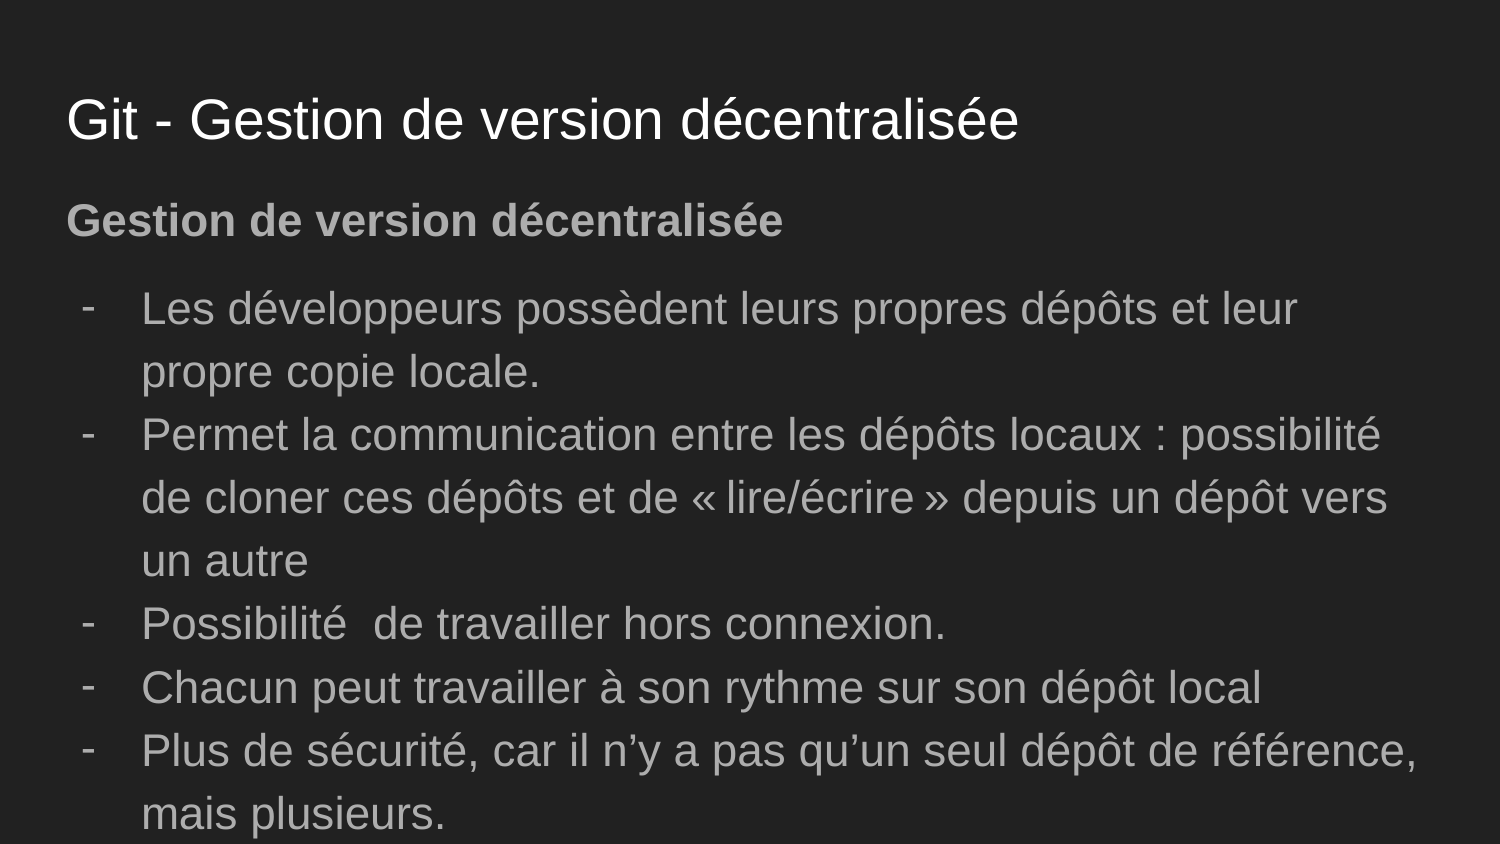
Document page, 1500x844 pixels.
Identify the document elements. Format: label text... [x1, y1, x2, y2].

list Gestion de version décentralisée Les développeurs possèdent leurs propres dépôts et leur propre copie locale. Permet la communication entre les dépôts locaux : possibilité de cloner ces dépôts et de « lire/écrire » depuis un dépôt vers un autre Possibilité de travailler hors connexion. Chacun peut travailler à son rythme sur son dépôt local Plus de sécurité, car il n’y a pas qu’un seul dépôt de référence, mais plusieurs. [51, 166, 1449, 728]
title Git - Gestion de version décentralisée [51, 72, 1449, 166]
